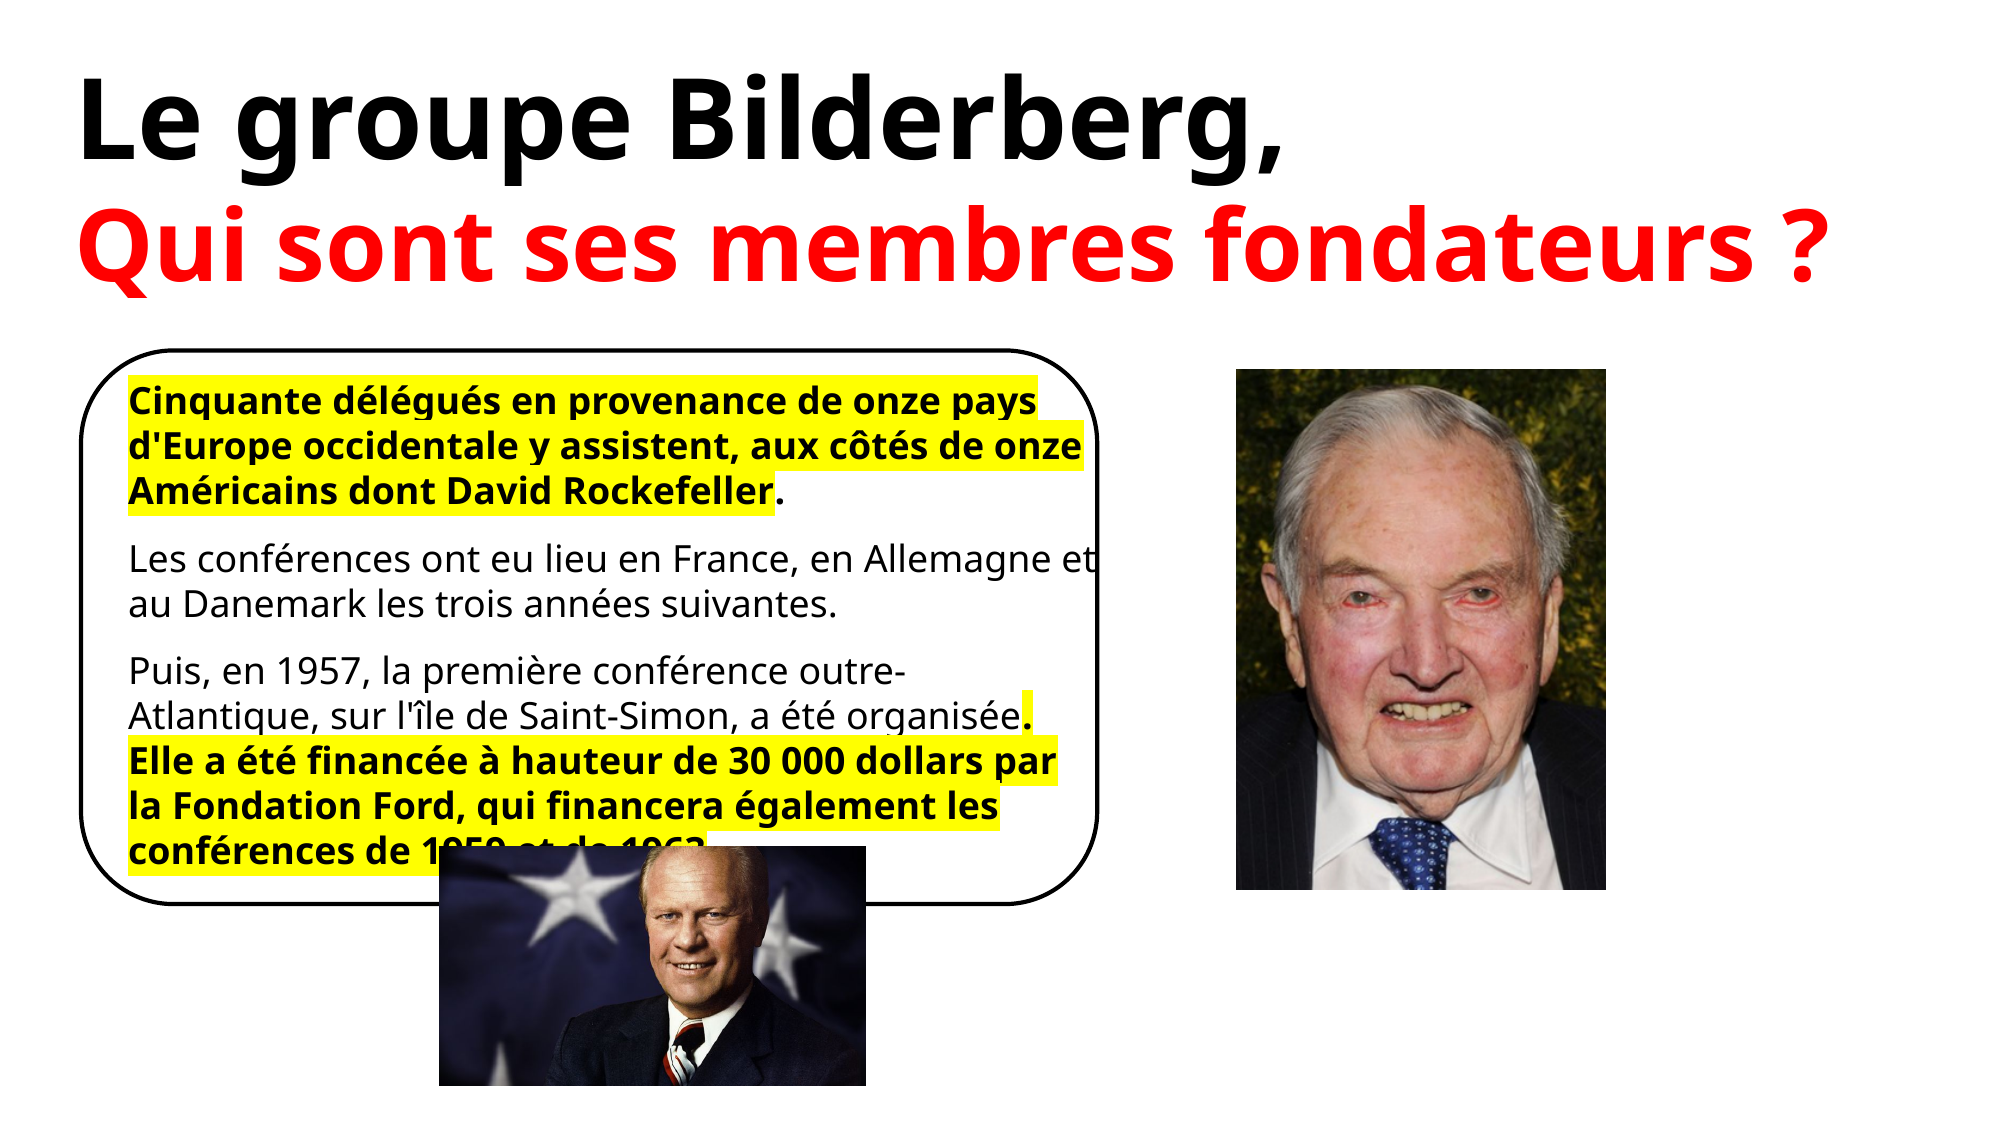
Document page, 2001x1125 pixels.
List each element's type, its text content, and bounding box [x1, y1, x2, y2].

text_box Le groupe Bilderberg, Qui sont ses membres fondateurs ? [59, 39, 1941, 312]
picture [439, 846, 866, 1086]
picture [1236, 369, 1606, 890]
text_box Cinquante délégués en provenance de onze pays d'Europe occidentale y assistent, aux côtés de onze Américains dont David Rockefeller. Les conférences ont eu lieu en France, en Allemagne et au Danemark les trois années suivantes. Puis, en 1957, la première conférence outre-Atlantique, sur l'île de Saint-Simon, a été organisée. Elle a été financée à hauteur de 30 000 dollars par la Fondation Ford, qui financera également les conférences de 1959 et de 1963 [113, 369, 1095, 885]
text_box Cinquante délégués en provenance de onze pays d'Europe occidentale y assistent, aux côtés de onze Américains dont David Rockefeller. Les conférences ont eu lieu en France, en Allemagne et au Danemark les trois années suivantes. Puis, en 1957, la première conférence outre-Atlantique, sur l'île de Saint-Simon, a été organisée. Elle a été financée à hauteur de 30 000 dollars par la Fondation Ford, qui financera également les conférences de 1959 et de 1963 [1066, 369, 1114, 885]
